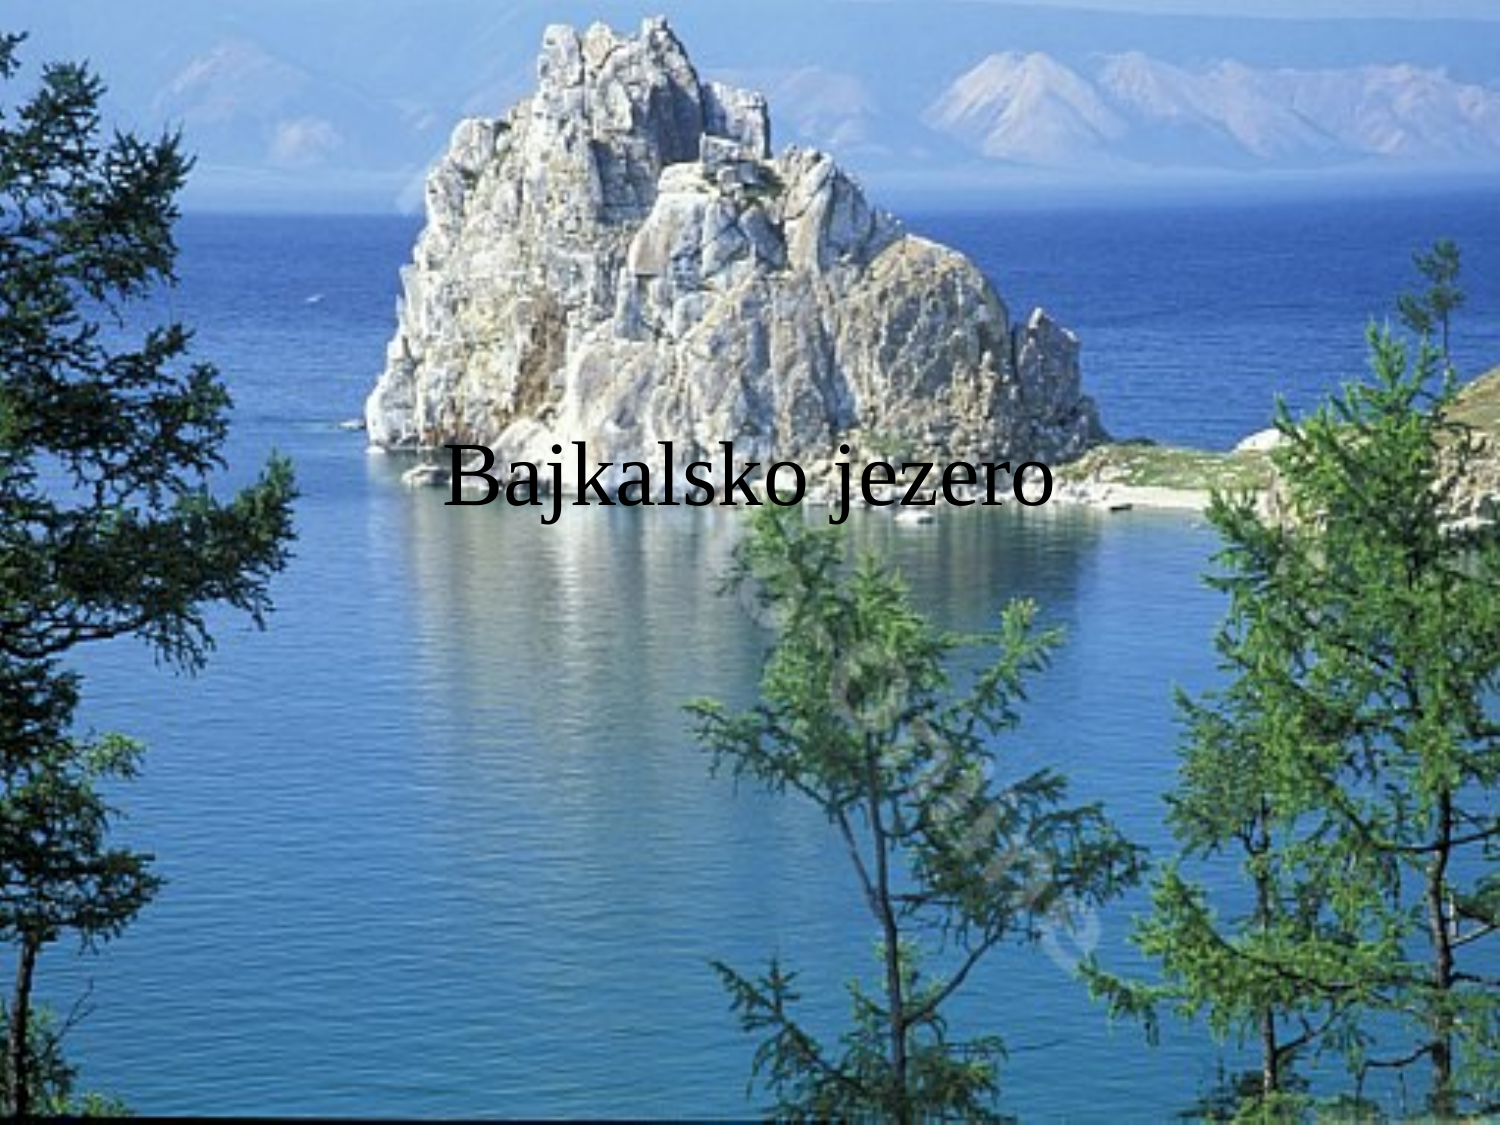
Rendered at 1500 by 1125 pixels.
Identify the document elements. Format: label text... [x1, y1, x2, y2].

picture [0, 0, 1500, 1125]
title Bajkalsko jezero [112, 375, 1388, 563]
